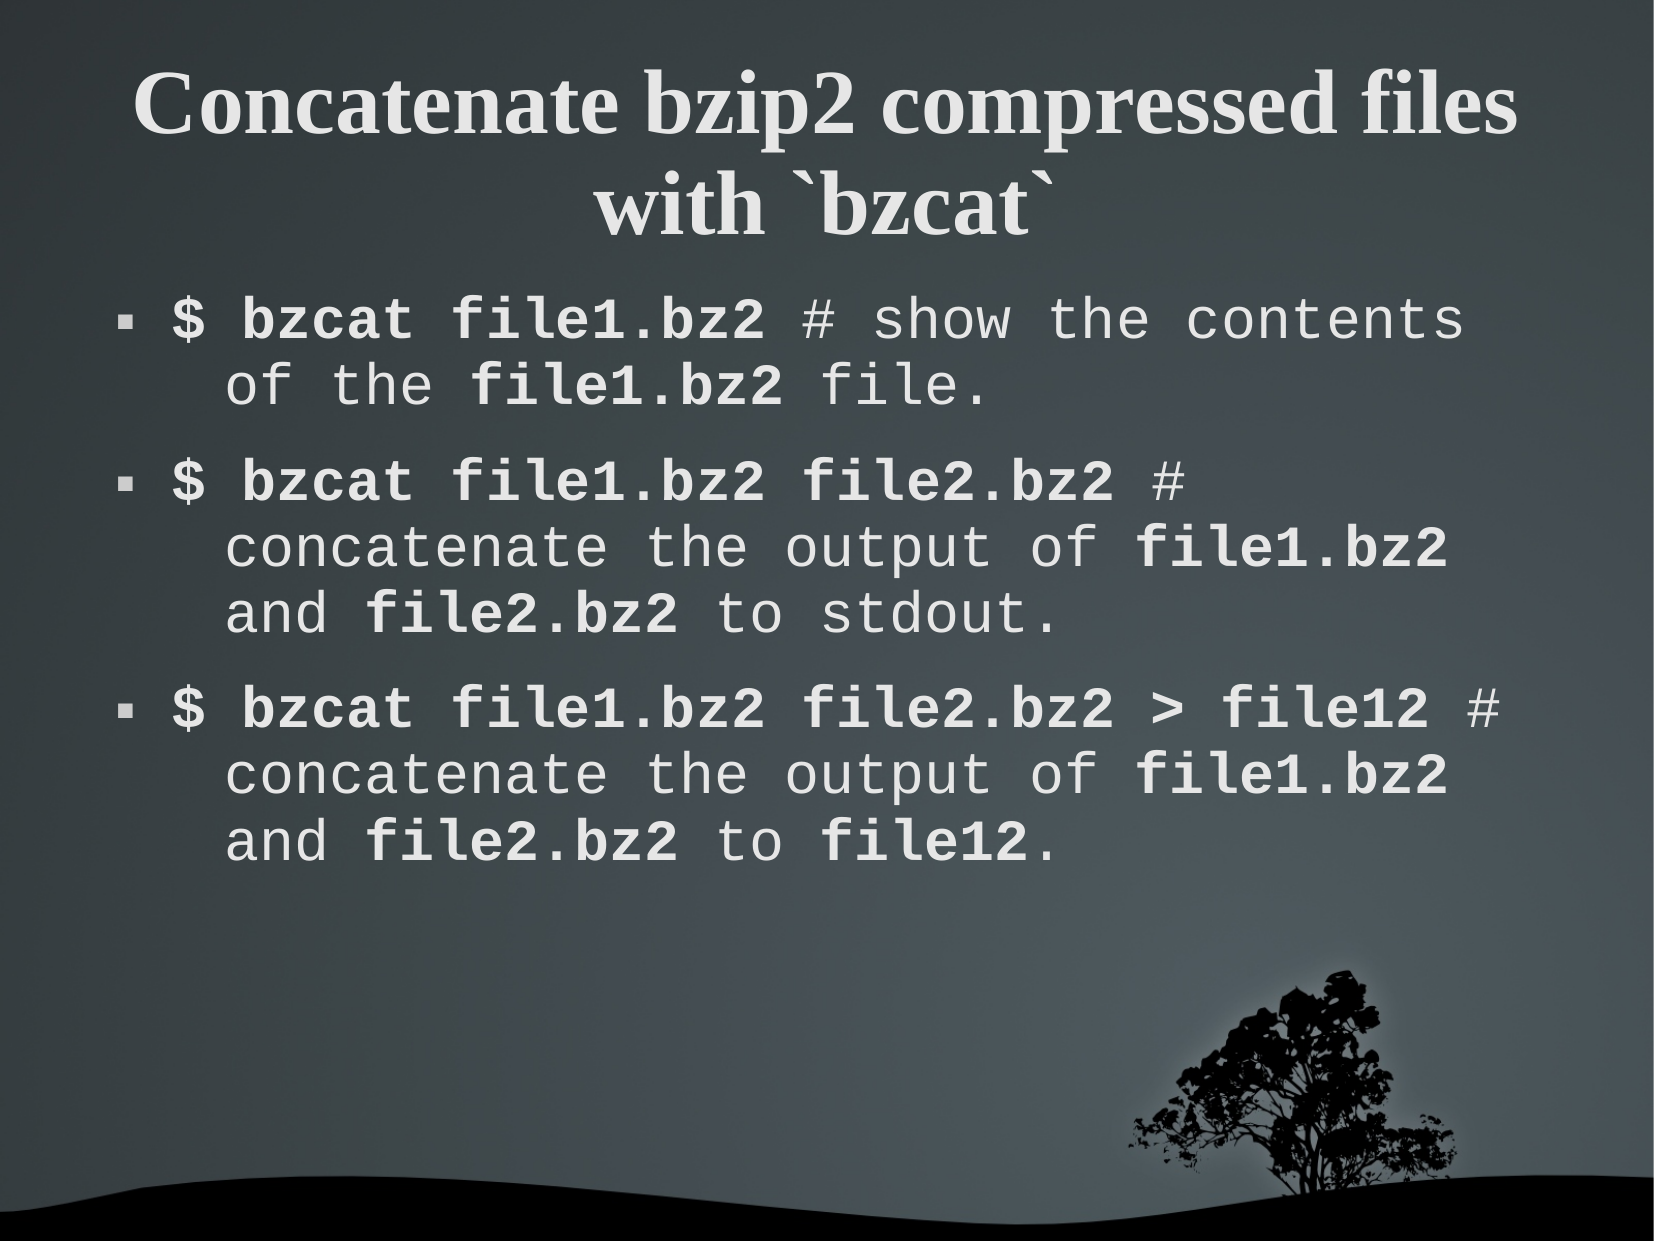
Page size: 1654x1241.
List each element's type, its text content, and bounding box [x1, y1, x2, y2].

picture [0, 0, 1654, 1241]
list $ bzcat file1.bz2 # show the contents of the file1.bz2 file. $ bzcat file1.bz2 file2.bz2 # concatenate the output of file1.bz2 and file2.bz2 to stdout. $ bzcat file1.bz2 file2.bz2 > file12 # concatenate the output of file1.bz2 and file2.bz2 to file12. [82, 290, 1571, 1186]
title Concatenate bzip2 compressed files with `bzcat` [82, 33, 1571, 273]
